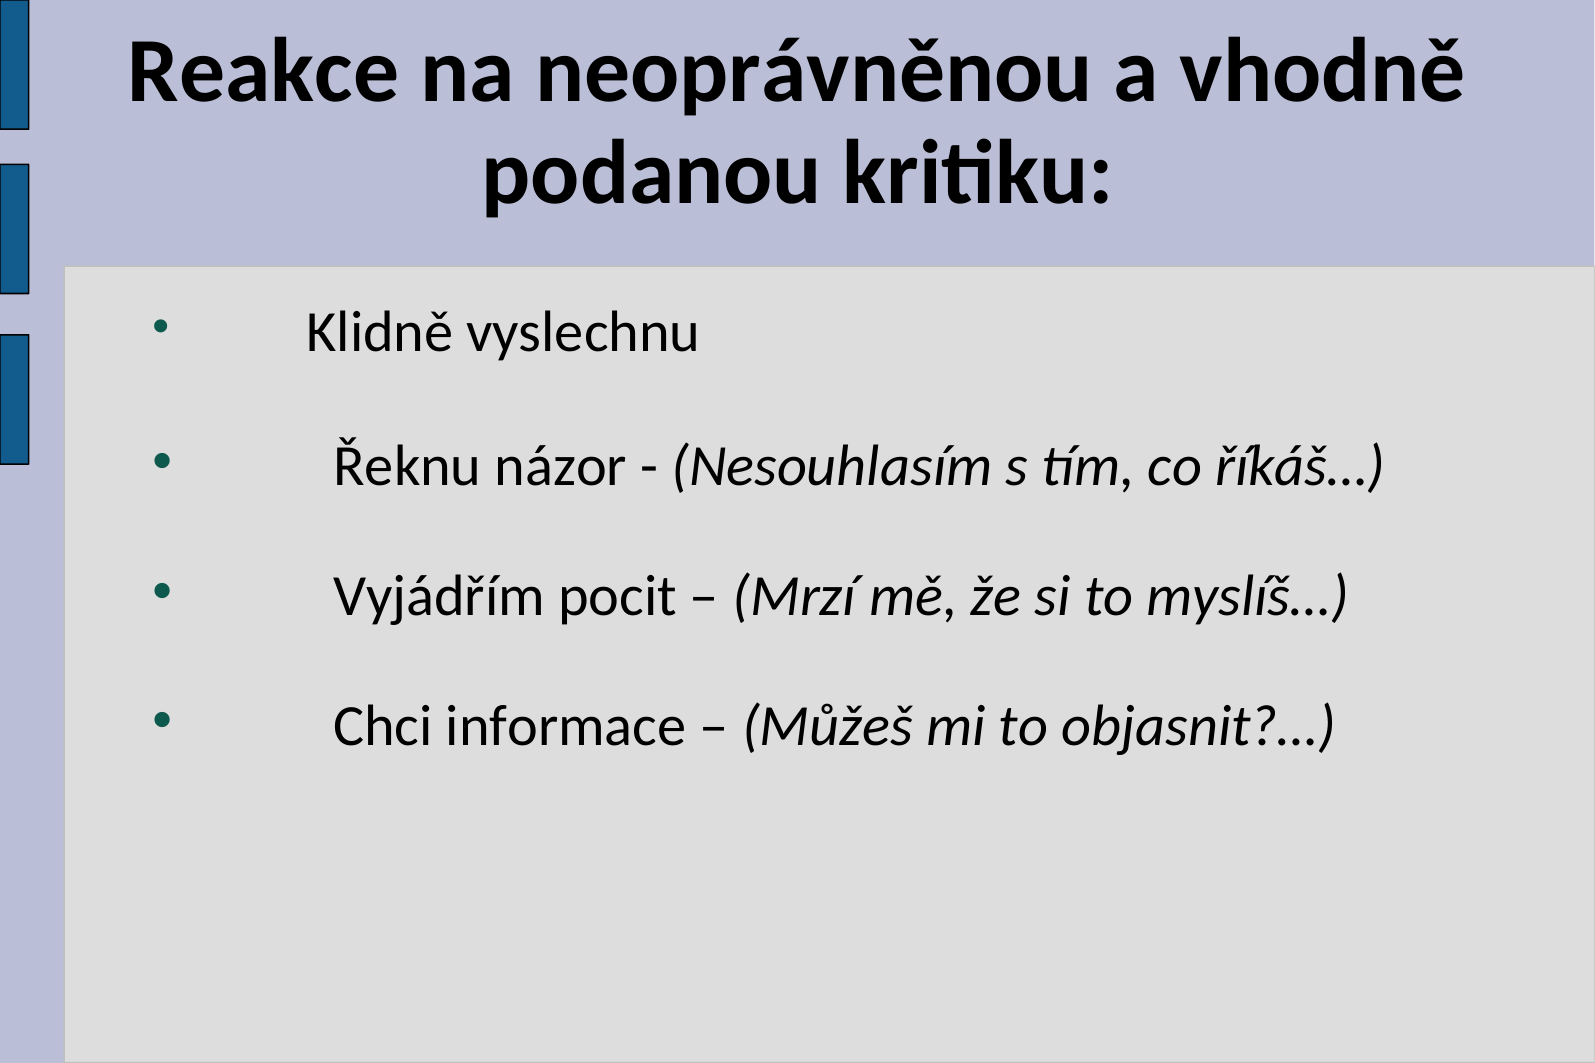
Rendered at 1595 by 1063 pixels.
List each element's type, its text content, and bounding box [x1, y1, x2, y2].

title Reakce na neoprávněnou a vhodně podanou kritiku: [117, 12, 1479, 295]
list Klidně vyslechnu Řeknu názor - (Nesouhlasím s tím, co říkáš…) Vyjádřím pocit – (Mrzí mě, že si to myslíš…) Chci informace – (Můžeš mi to objasnit?…) [117, 295, 1479, 951]
